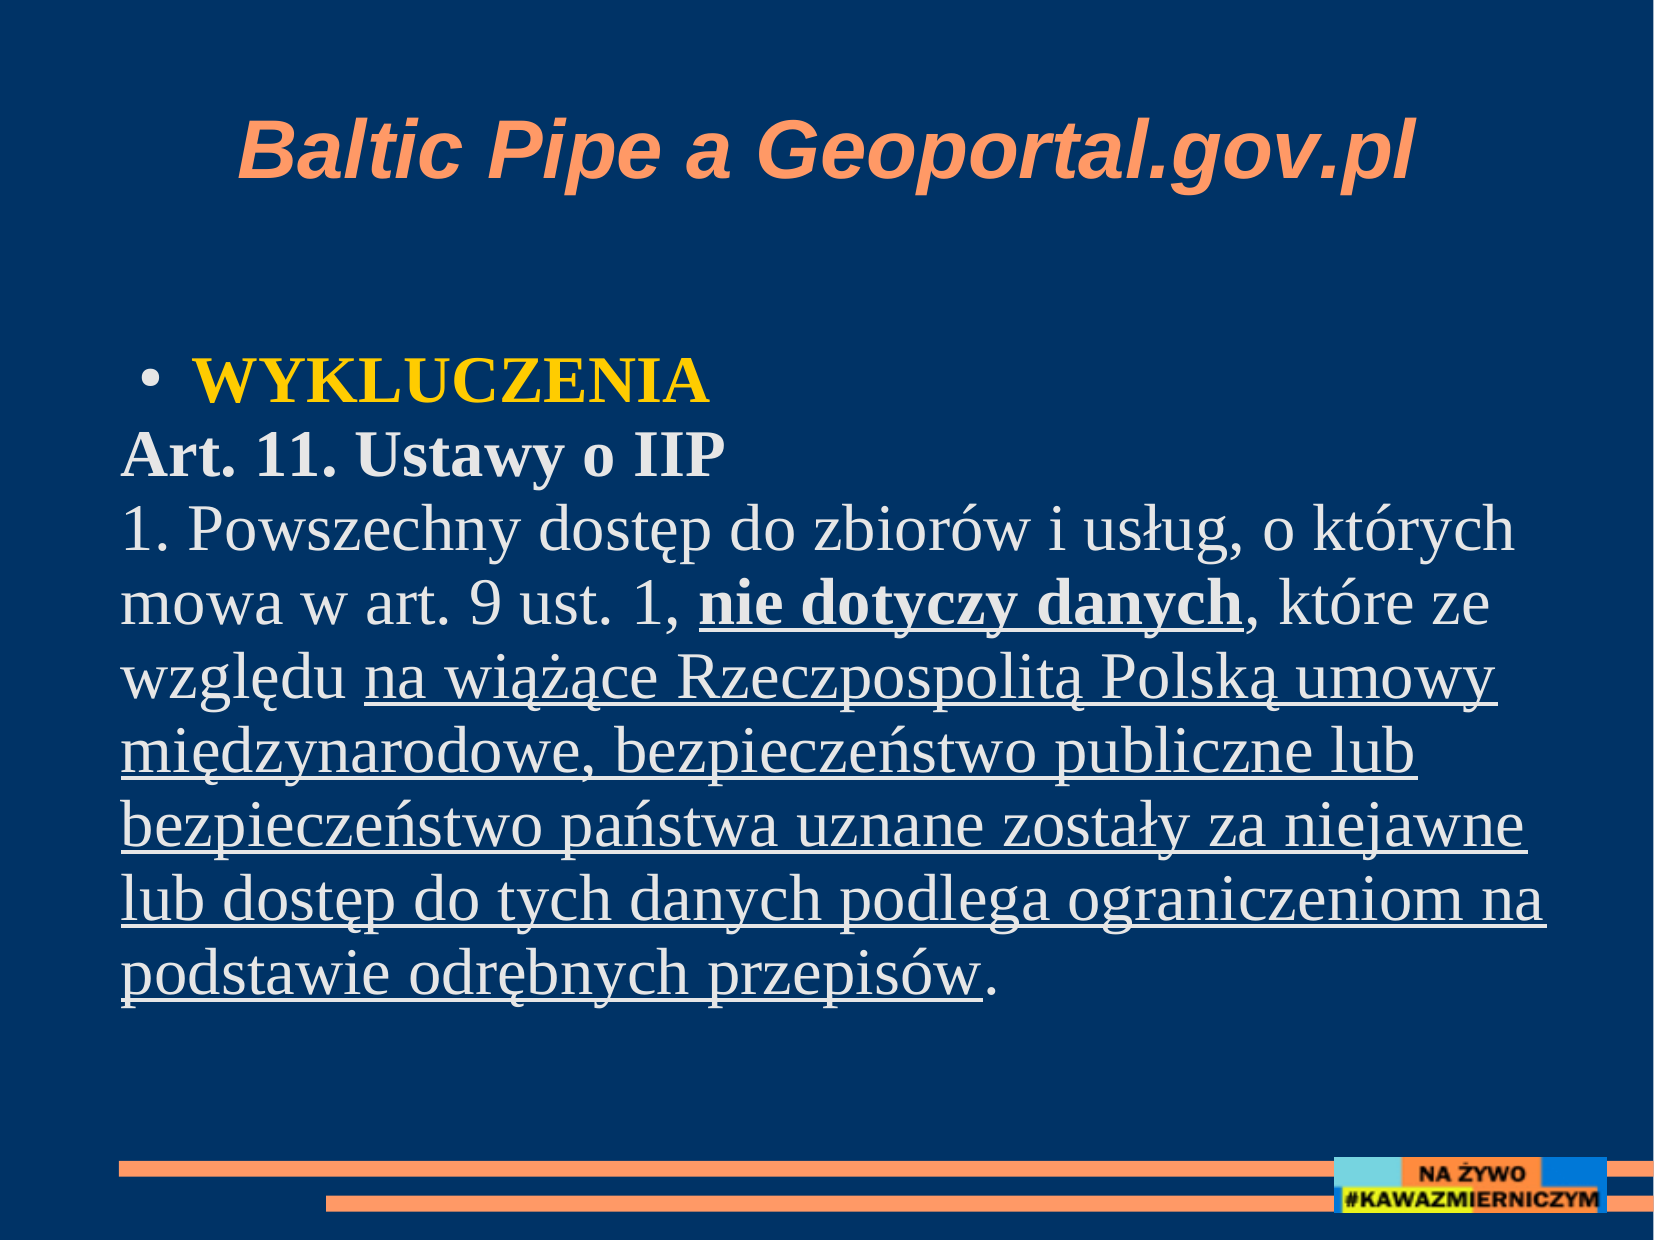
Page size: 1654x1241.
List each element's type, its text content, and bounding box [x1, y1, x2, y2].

title Baltic Pipe a Geoportal.gov.pl [121, 46, 1534, 254]
picture [1334, 1157, 1607, 1213]
list WYKLUCZENIA Art. 11. Ustawy o IIP 1. Powszechny dostęp do zbiorów i usług, o których mowa w art. 9 ust. 1, nie dotyczy danych, które ze względu na wiążące Rzeczpospolitą Polską umowy międzynarodowe, bezpieczeństwo publiczne lub bezpieczeństwo państwa uznane zostały za niejawne lub dostęp do tych danych podlega ograniczeniom na podstawie odrębnych przepisów. [120, 342, 1560, 1023]
